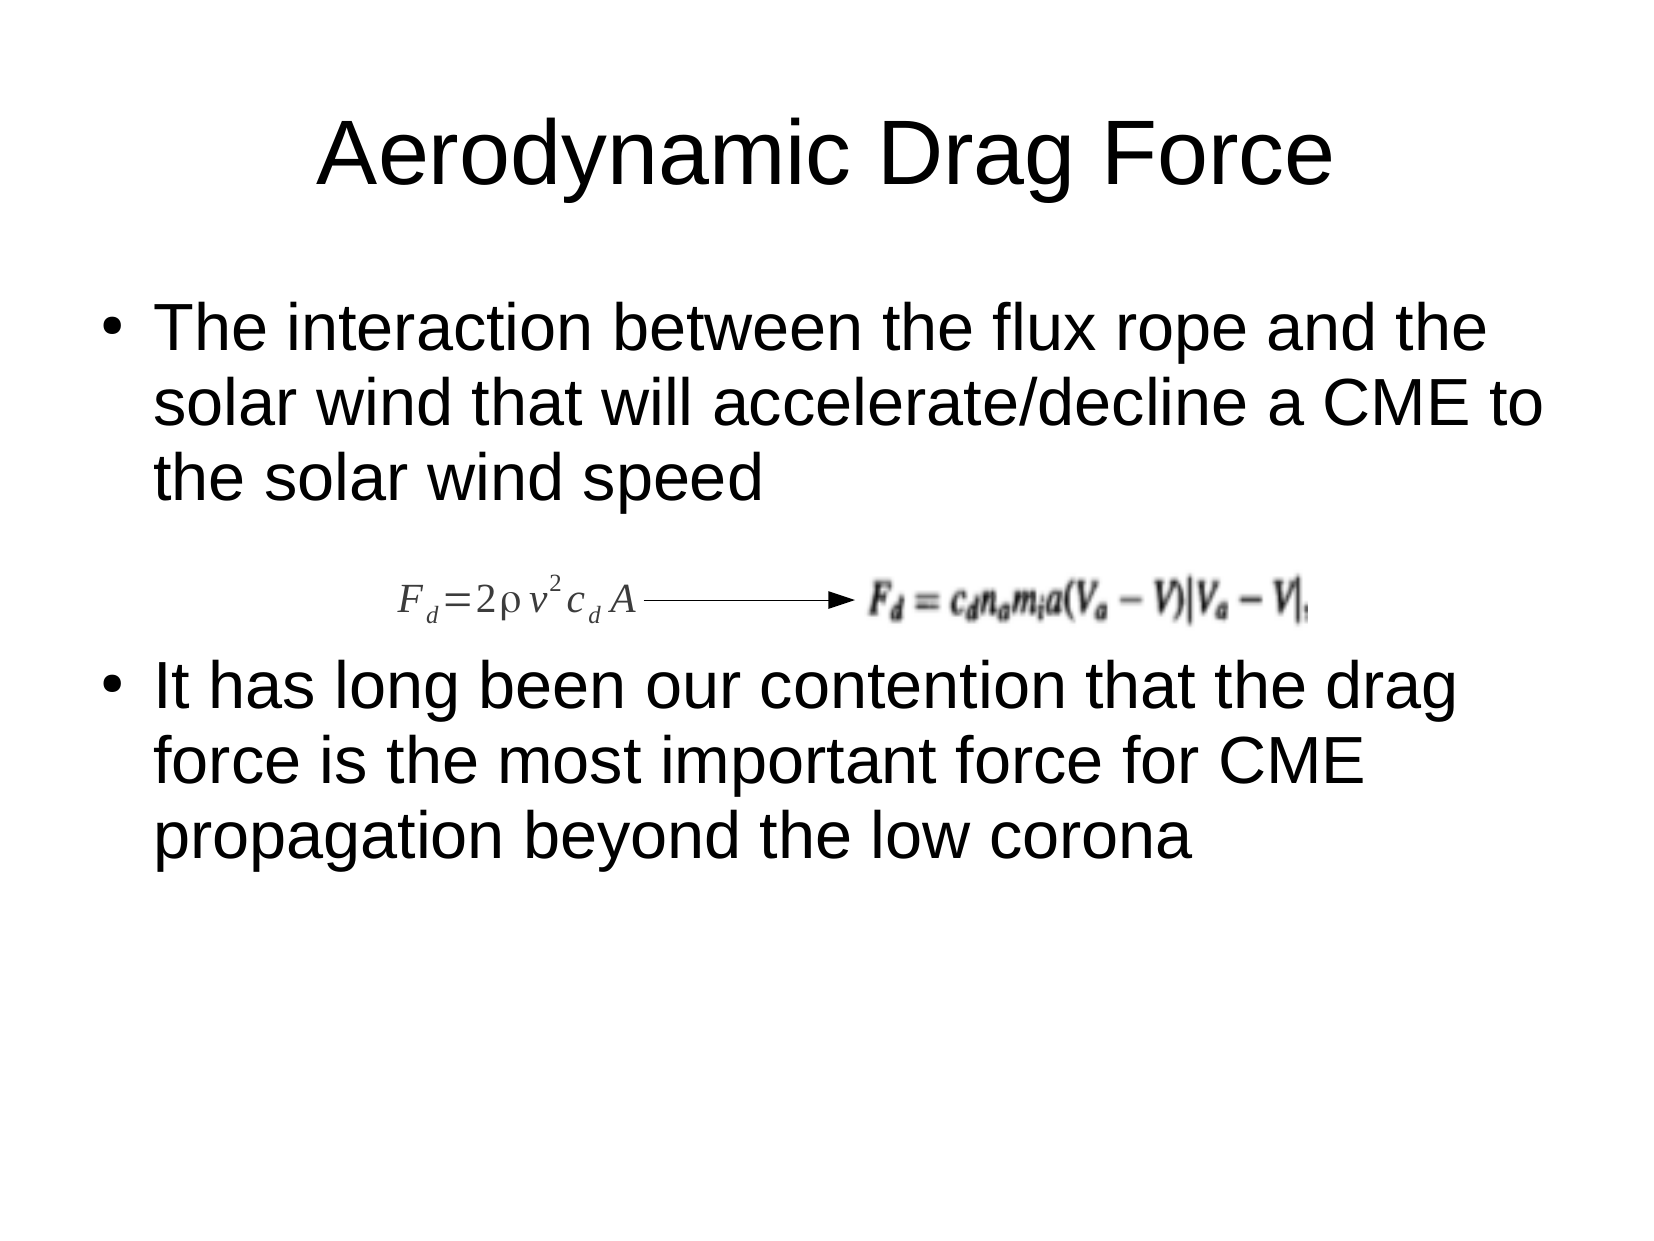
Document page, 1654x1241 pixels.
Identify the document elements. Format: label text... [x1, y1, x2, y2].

title Aerodynamic Drag Force [82, 49, 1571, 257]
list The interaction between the flux rope and the solar wind that will accelerate/decline a CME to the solar wind speed It has long been our contention that the drag force is the most important force for CME propagation beyond the low corona [82, 290, 1571, 1010]
chart [390, 570, 644, 628]
picture [842, 554, 1308, 646]
